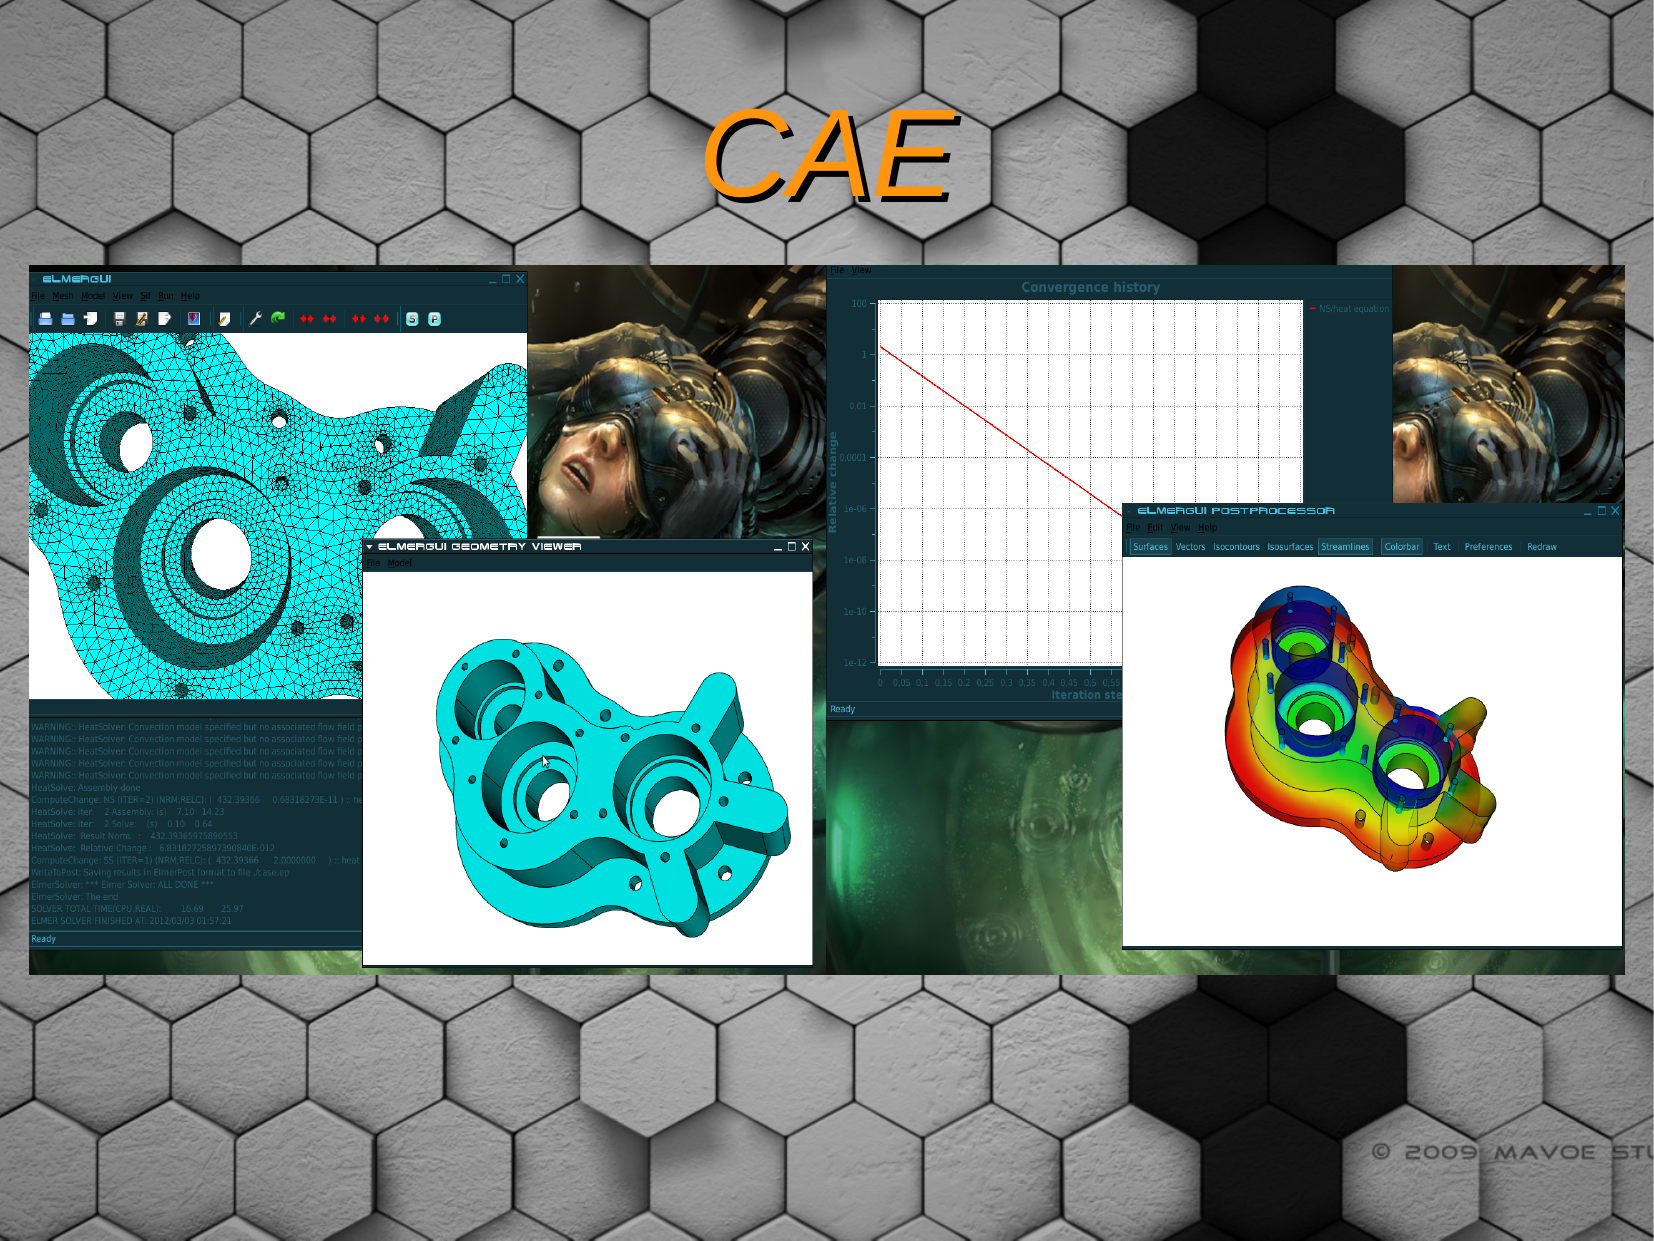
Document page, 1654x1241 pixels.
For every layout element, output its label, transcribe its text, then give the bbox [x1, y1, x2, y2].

title CAE [82, 49, 1571, 257]
picture [0, 0, 1654, 1241]
